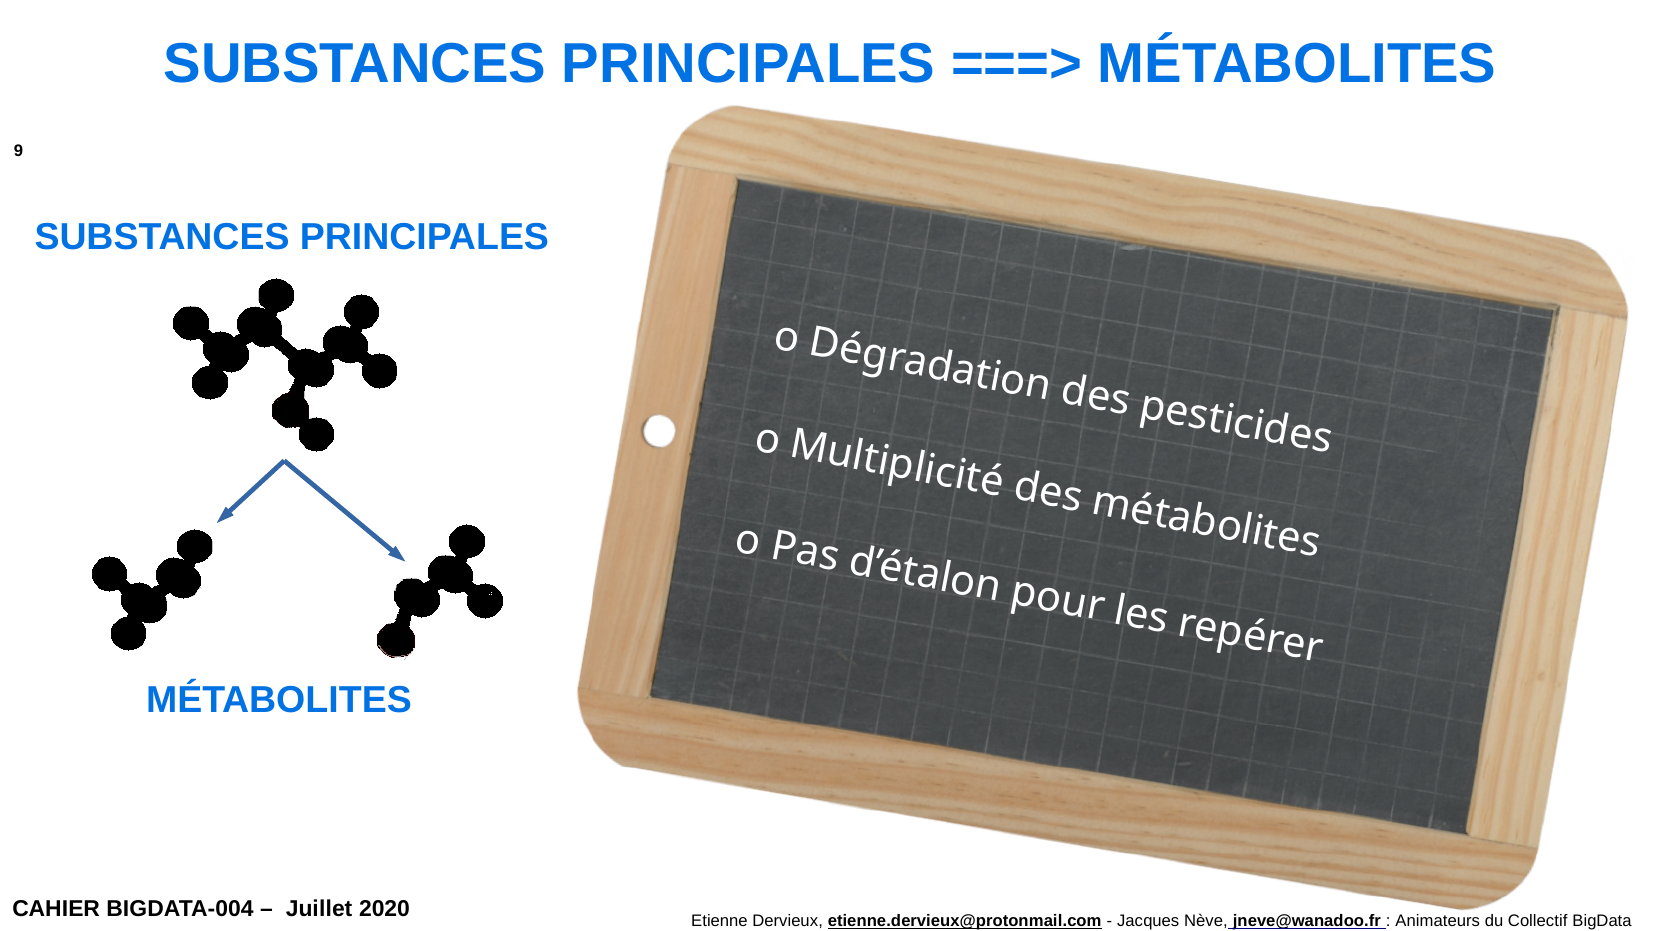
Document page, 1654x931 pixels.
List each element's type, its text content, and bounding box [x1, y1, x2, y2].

text_box [0, 133, 110, 168]
text_box CAHIER BIGDATA-004 – Juillet 2020 [0, 888, 426, 929]
picture [6, 77, 1654, 904]
text_box SUBSTANCES PRINCIPALES ===> MÉTABOLITES [148, 23, 1512, 102]
text_box SUBSTANCES PRINCIPALES [19, 208, 565, 266]
text_box o Dégradation des pesticides o Multiplicité des métabolites o Pas d’étalon pour les repérer [715, 294, 1487, 707]
text_box Etienne Dervieux, etienne.dervieux@protonmail.com - Jacques Nève, jneve@wanadoo.fr : Animateurs du Collectif BigData [676, 904, 1654, 931]
text_box MÉTABOLITES [131, 670, 427, 728]
